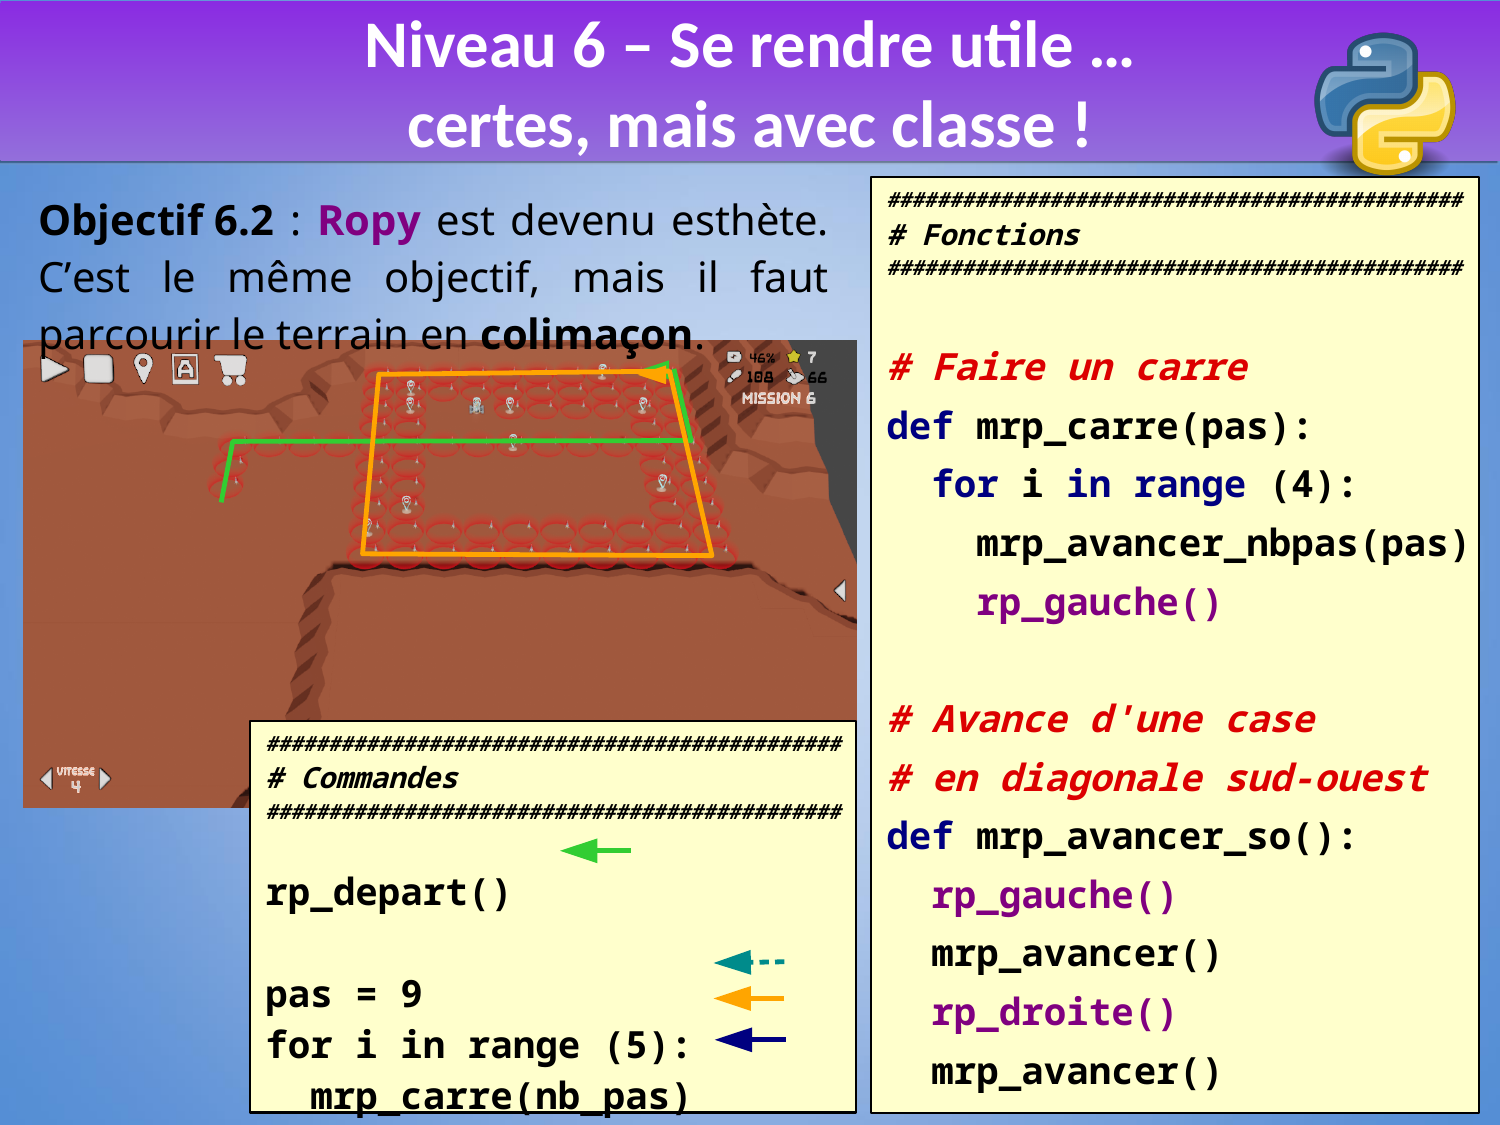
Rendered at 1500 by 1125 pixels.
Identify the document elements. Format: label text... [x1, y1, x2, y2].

picture [0, 29, 1500, 1125]
text_box Niveau 6 – Se rendre utile … certes, mais avec classe ! [0, 1, 1500, 161]
text_box ############################################## # Fonctions ############################################## # Faire un carre def mrp_carre(pas): for i in range (4): mrp_avancer_nbpas(pas) rp_gauche() # Avance d'une case # en diagonale sud-ouest def mrp_avancer_so(): rp_gauche() mrp_avancer() rp_droite() mrp_avancer() [870, 177, 1480, 1114]
text_box Objectif 6.2 : Ropy est devenu esthète. C’est le même objectif, mais il faut parcourir le terrain en colimaçon. [23, 183, 845, 324]
text_box ############################################## # Commandes ############################################## rp_depart() pas = 9 for i in range (5): mrp_carre(nb_pas) mrp_avancer_so() nb_pas=nb_pas-2 [249, 720, 856, 1113]
